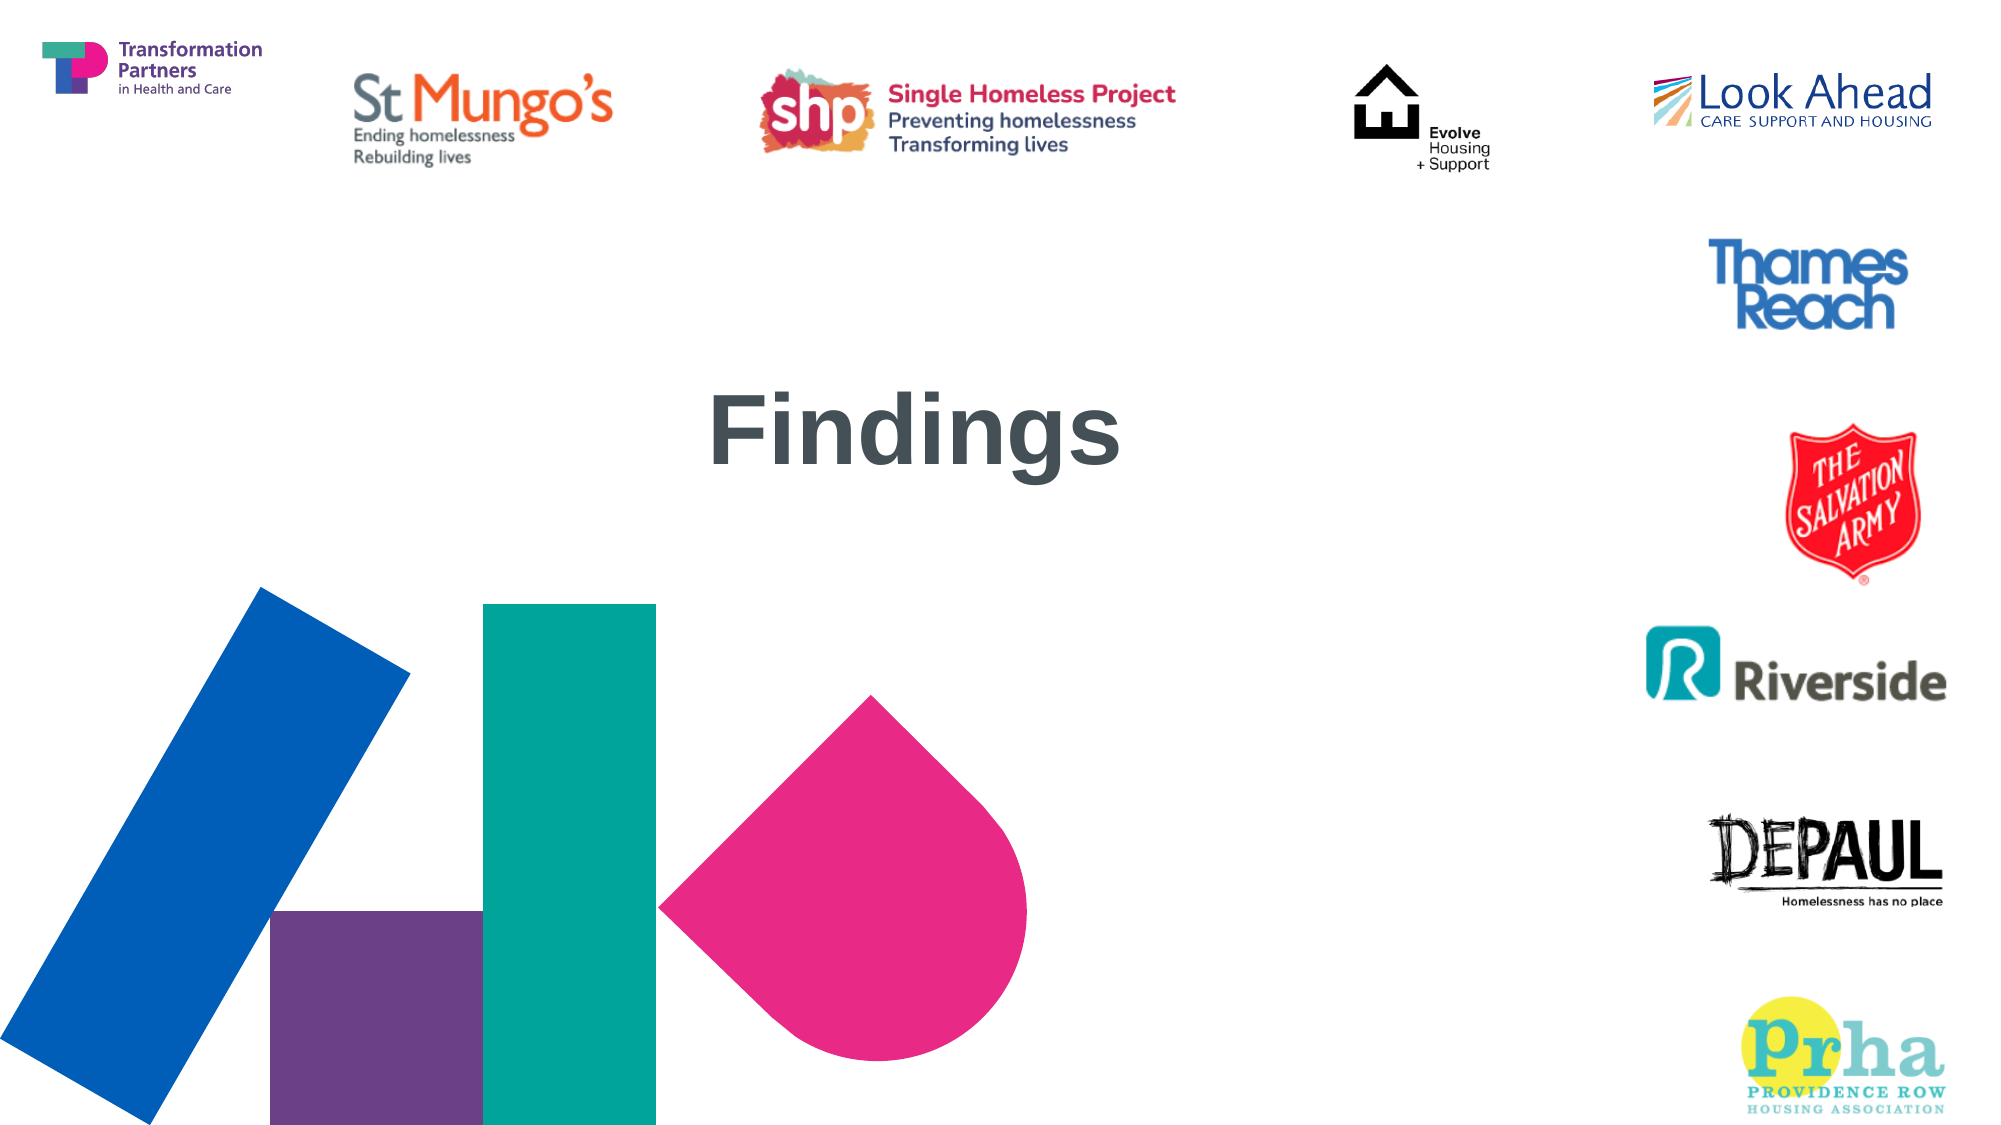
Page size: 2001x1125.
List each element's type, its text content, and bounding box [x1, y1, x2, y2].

picture [1648, 62, 1942, 143]
picture [1728, 992, 1954, 1125]
picture [1345, 60, 1492, 173]
picture [1632, 620, 1971, 729]
picture [341, 62, 622, 180]
picture [1700, 231, 1926, 342]
picture [1780, 417, 1927, 599]
picture [749, 62, 1188, 172]
picture [1700, 808, 1954, 918]
title Findings [438, 349, 1394, 502]
